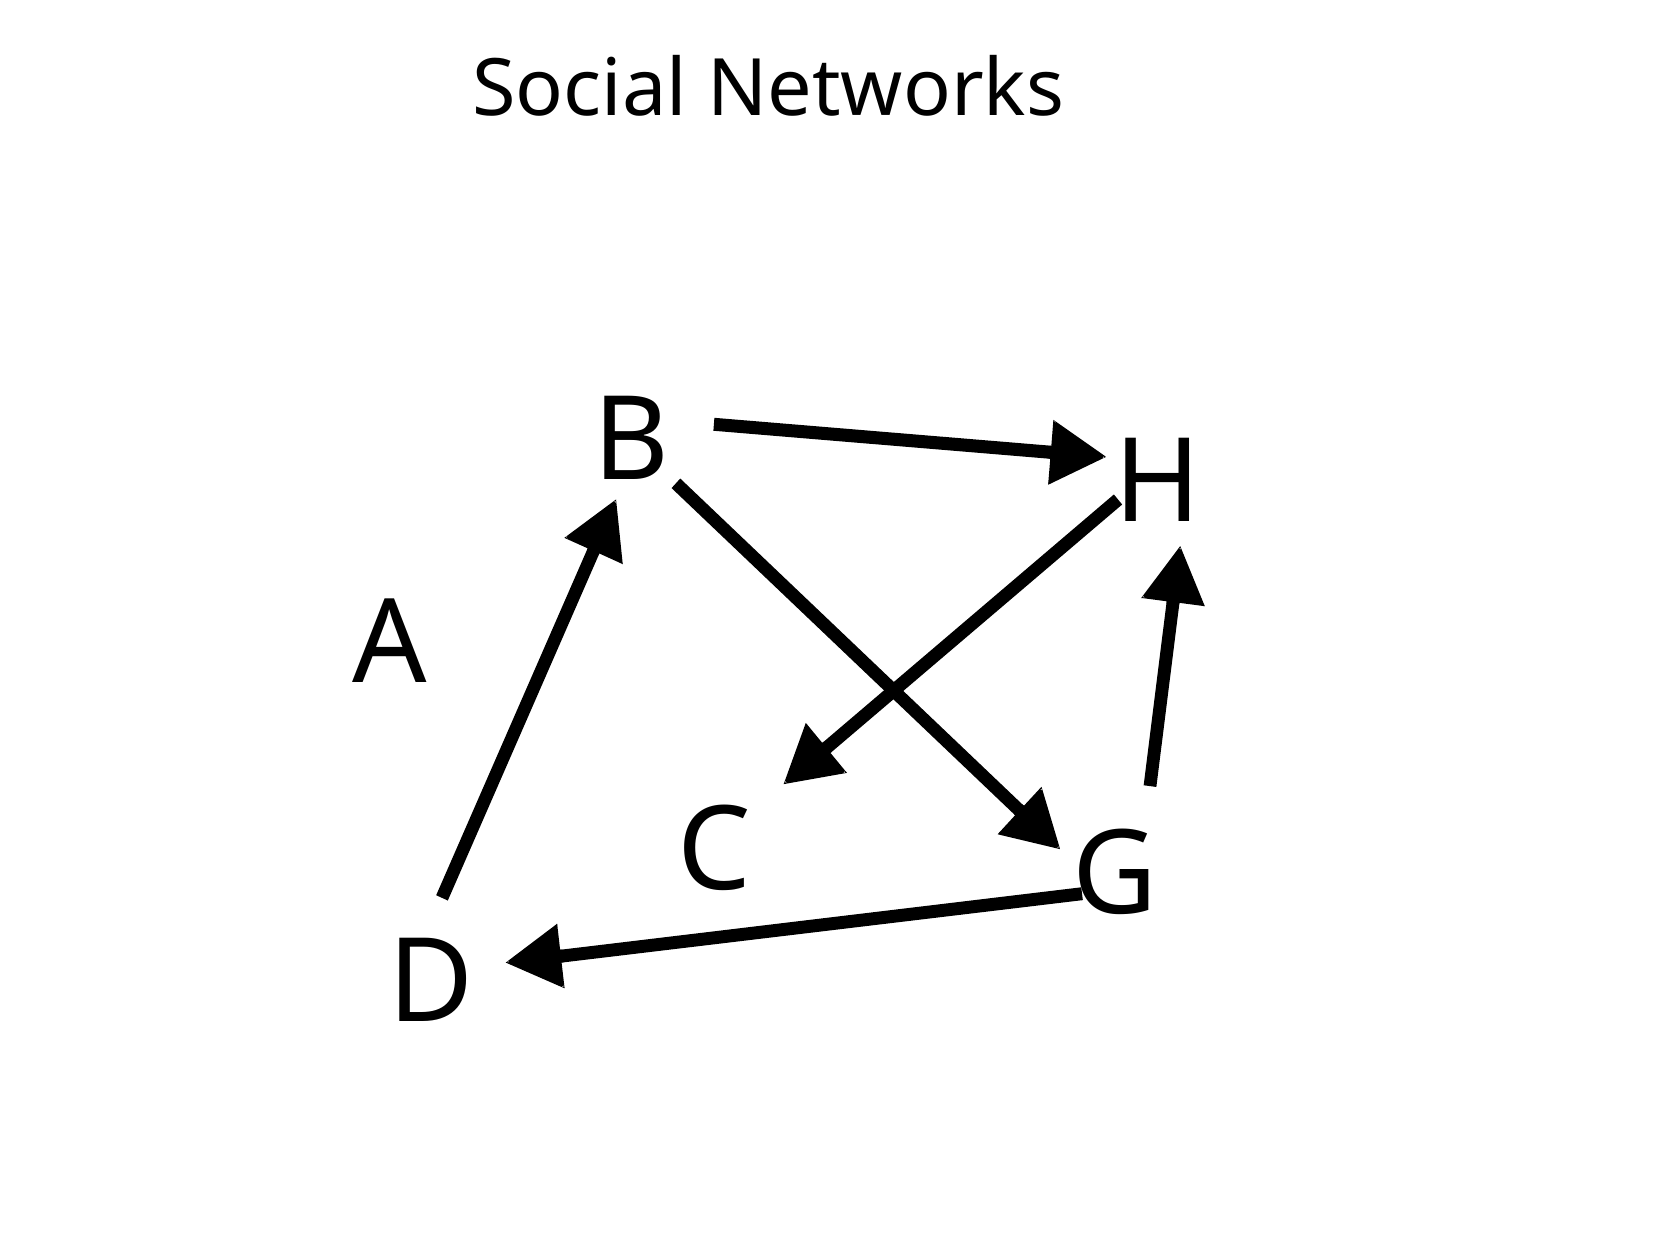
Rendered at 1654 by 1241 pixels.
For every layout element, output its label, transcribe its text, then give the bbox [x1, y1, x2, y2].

text_box Social Networks [472, 31, 1120, 128]
text_box [713, 417, 1106, 485]
text_box G [1072, 789, 1193, 931]
text_box D [388, 896, 509, 1039]
text_box A [352, 557, 472, 699]
text_box [671, 478, 1114, 850]
text_box H [1114, 397, 1234, 539]
text_box B [594, 354, 714, 496]
text_box C [677, 764, 797, 907]
text_box [436, 499, 623, 901]
text_box [1141, 546, 1205, 787]
text_box [505, 887, 1083, 989]
